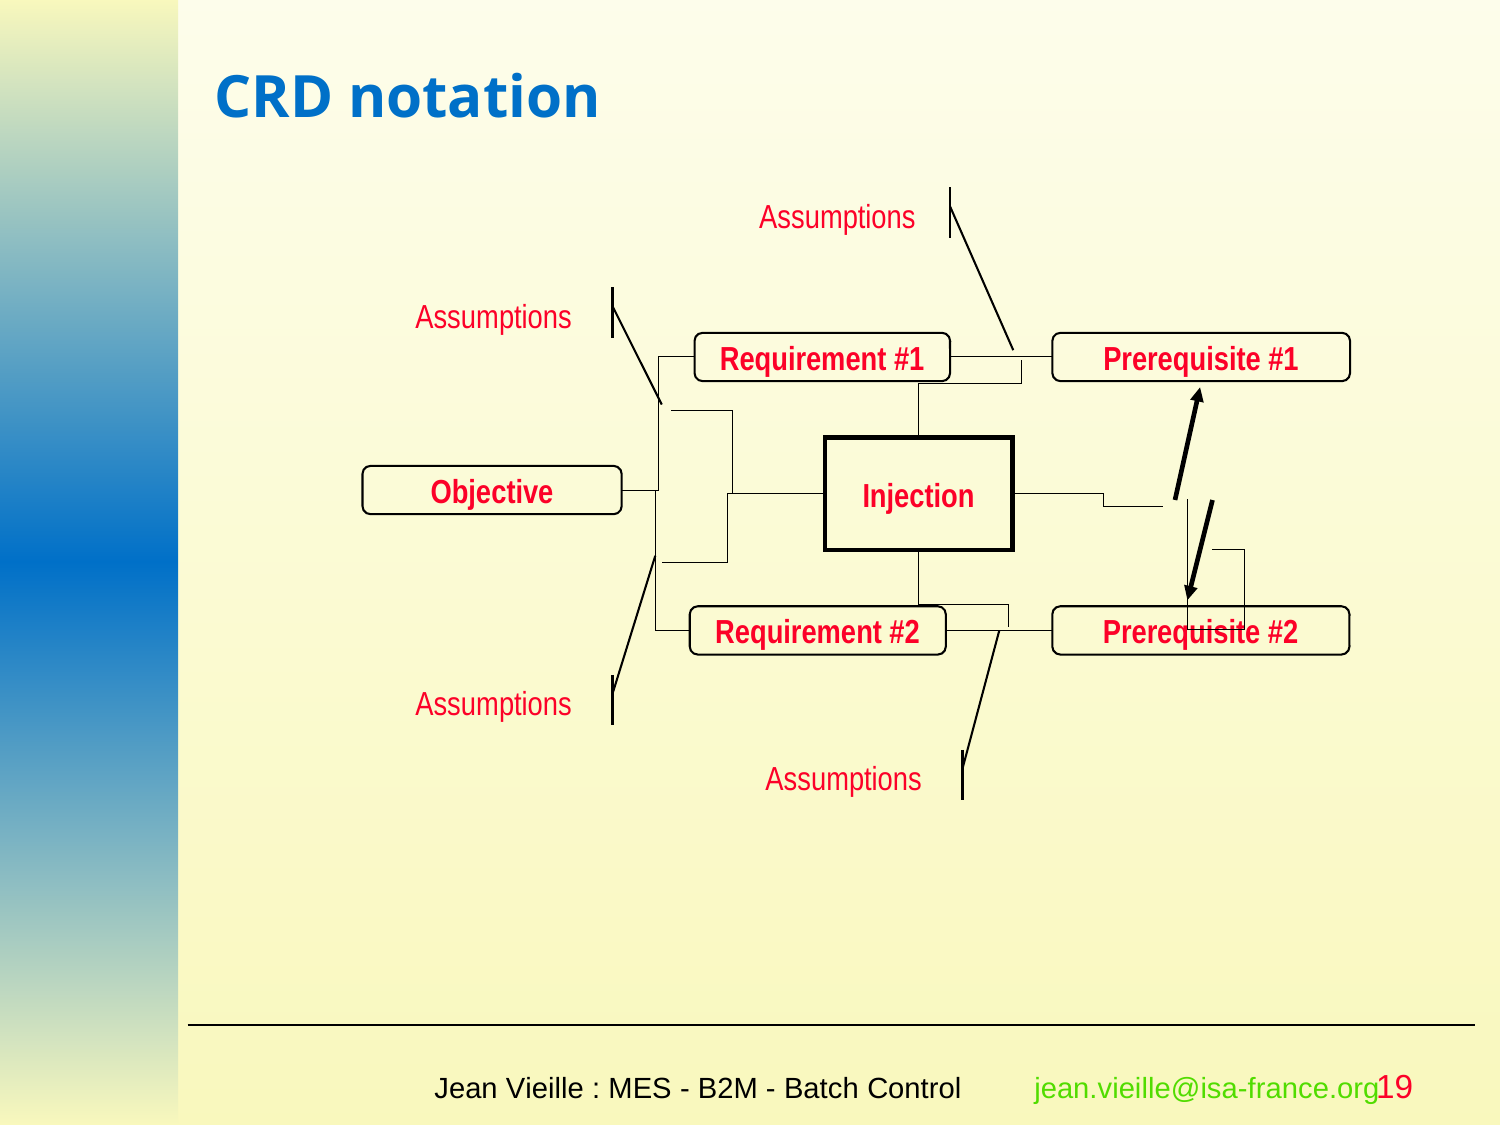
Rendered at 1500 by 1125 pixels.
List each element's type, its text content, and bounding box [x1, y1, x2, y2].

text_box Requirement #2 [689, 606, 946, 655]
text_box Prerequisite #2 [1188, 606, 1244, 629]
title CRD notation [199, 24, 1466, 163]
text_box Prerequisite #2 [1052, 606, 1350, 655]
text_box Assumptions [737, 187, 938, 238]
text_box Requirement #1 [694, 332, 951, 382]
text_box Assumptions [737, 750, 950, 800]
text_box Objective [362, 465, 622, 515]
text_box Assumptions [388, 675, 600, 725]
text_box Prerequisite #1 [1052, 332, 1351, 382]
text_box Assumptions [388, 287, 600, 338]
text_box Injection [824, 437, 1013, 550]
